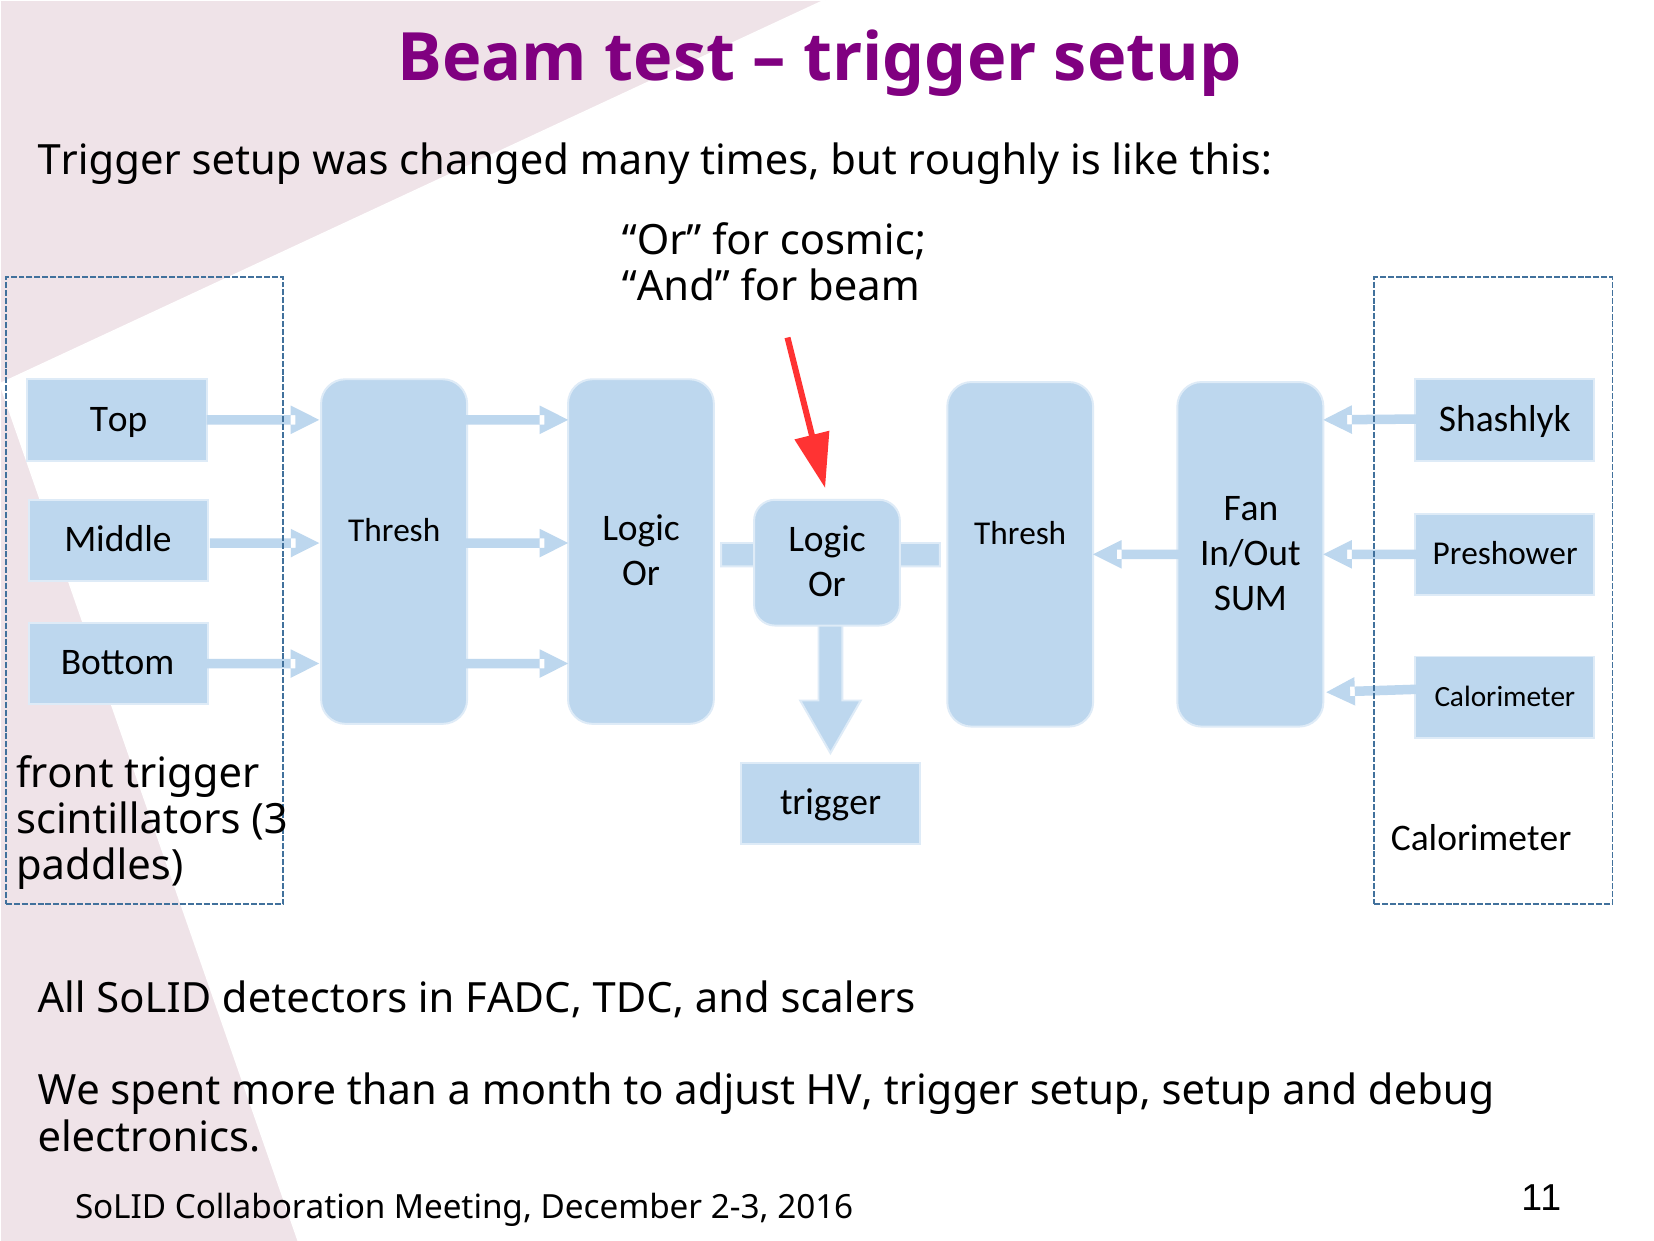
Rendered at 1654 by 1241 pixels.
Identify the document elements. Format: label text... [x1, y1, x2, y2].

text_box Logic [788, 517, 887, 564]
text_box trigger [779, 781, 907, 827]
text_box Shashlyk [1438, 397, 1608, 443]
text_box Thresh [974, 514, 1088, 555]
text_box Calorimeter [1390, 817, 1613, 863]
text_box Logic [602, 506, 701, 552]
text_box [29, 500, 208, 581]
text_box Top [89, 397, 154, 443]
text_box Bottom [60, 641, 199, 687]
text_box [1326, 657, 1594, 738]
text_box [321, 379, 714, 724]
text_box Calorimeter [1434, 680, 1608, 716]
text_box Or [622, 551, 668, 597]
text_box Trigger setup was changed many times, but roughly is like this: [37, 137, 1576, 188]
text_box [947, 379, 1594, 727]
text_box “Or” for cosmic; “And” for beam [621, 217, 960, 330]
text_box [721, 499, 940, 754]
text_box Or [808, 563, 854, 609]
text_box [29, 623, 320, 704]
text_box front trigger scintillators (3 paddles) [16, 750, 301, 901]
text_box Fan [1223, 487, 1301, 532]
text_box SUM [1213, 577, 1298, 623]
text_box [741, 763, 920, 844]
text_box Middle [64, 518, 189, 564]
text_box Preshower [1432, 534, 1606, 575]
text_box Thresh [348, 512, 462, 552]
title Beam test – trigger setup [68, 13, 1571, 113]
text_box In/Out [1200, 532, 1316, 578]
text_box [209, 528, 320, 558]
text_box [27, 379, 320, 461]
text_box All SoLID detectors in FADC, TDC, and scalers We spent more than a month to adjust HV, trigger setup, setup and debug electronics. [37, 975, 1576, 1165]
